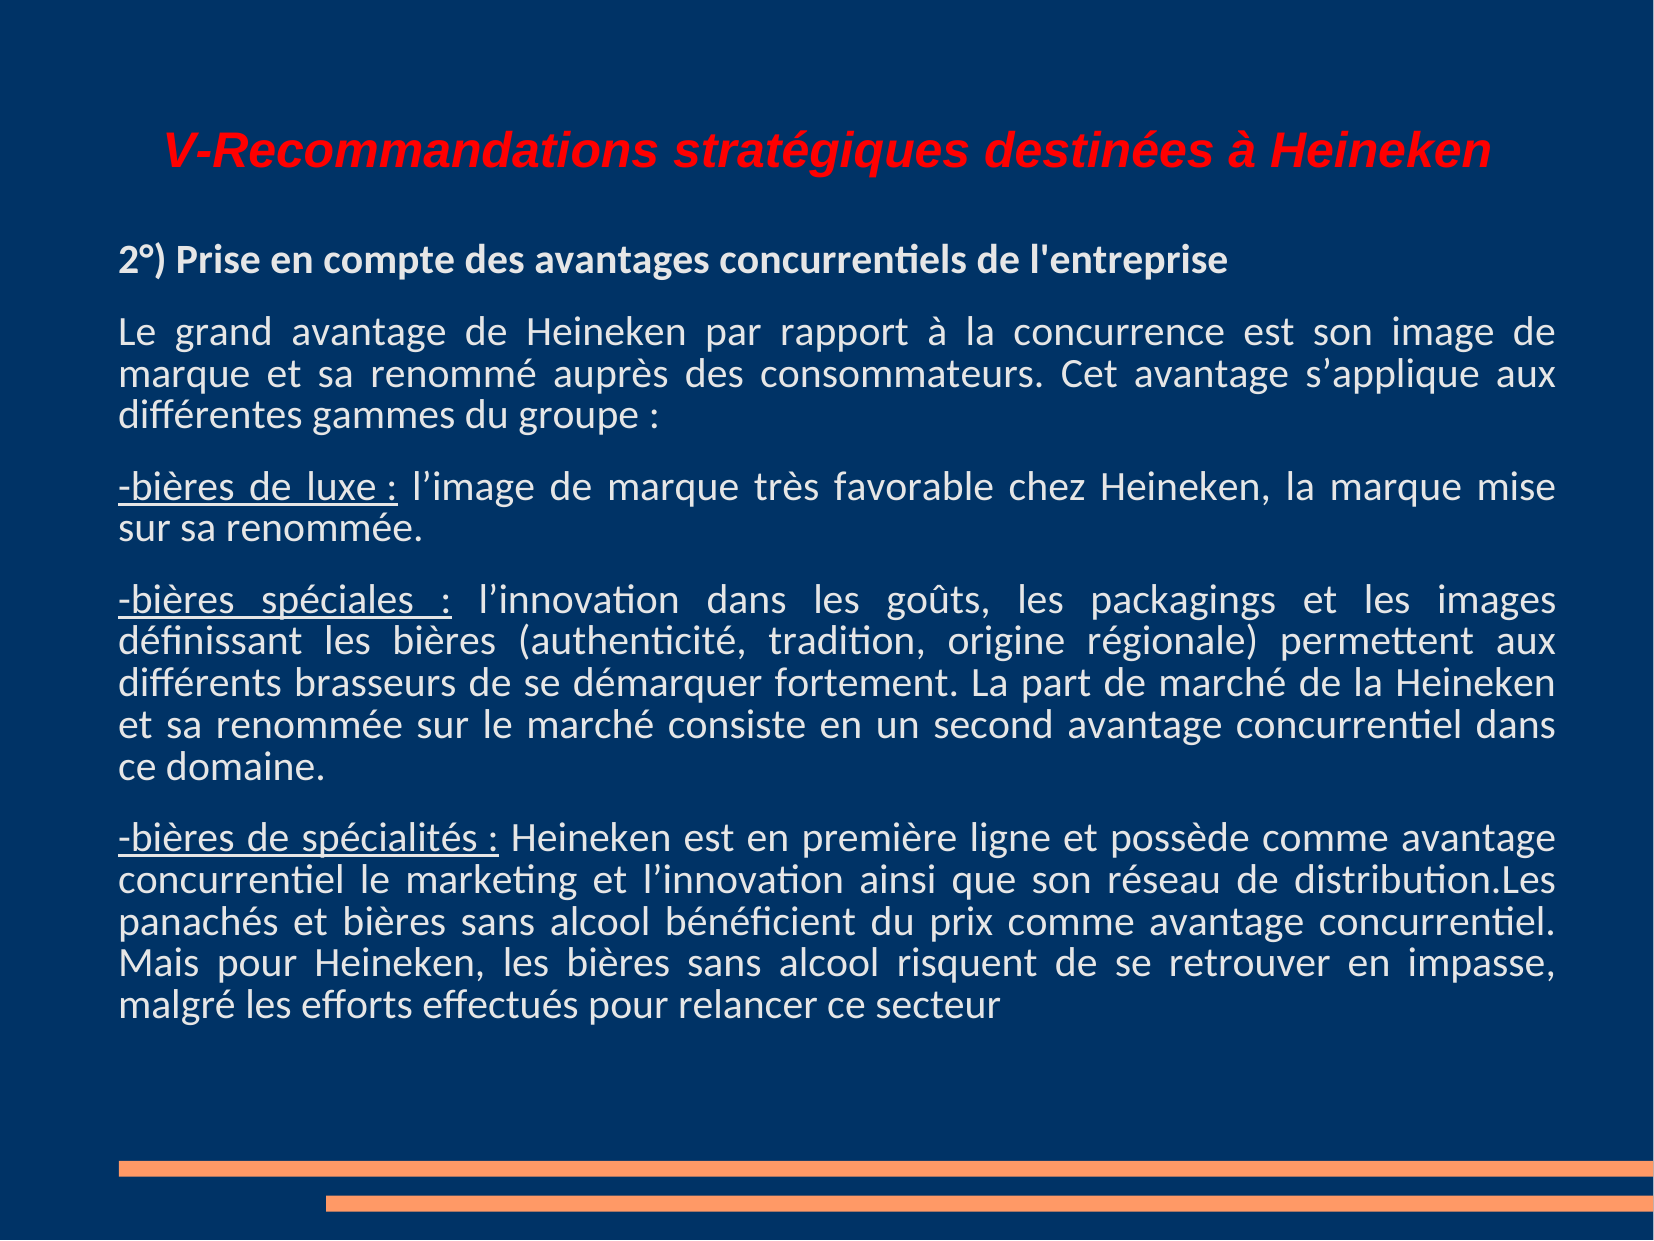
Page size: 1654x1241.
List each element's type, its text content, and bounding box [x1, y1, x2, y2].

list 2°) Prise en compte des avantages concurrentiels de l'entreprise Le grand avantage de Heineken par rapport à la concurrence est son image de marque et sa renommé auprès des consommateurs. Cet avantage s’applique aux différentes gammes du groupe : -bières de luxe : l’image de marque très favorable chez Heineken, la marque mise sur sa renommée. -bières spéciales : l’innovation dans les goûts, les packagings et les images définissant les bières (authenticité, tradition, origine régionale) permettent aux différents brasseurs de se démarquer fortement. La part de marché de la Heineken et sa renommée sur le marché consiste en un second avantage concurrentiel dans ce domaine. -bières de spécialités : Heineken est en première ligne et possède comme avantage concurrentiel le marketing et l’innovation ainsi que son réseau de distribution.Les panachés et bières sans alcool bénéficient du prix comme avantage concurrentiel. Mais pour Heineken, les bières sans alcool risquent de se retrouver en impasse, malgré les efforts effectués pour relancer ce secteur [118, 242, 1558, 1178]
title V-Recommandations stratégiques destinées à Heineken [121, 46, 1534, 242]
